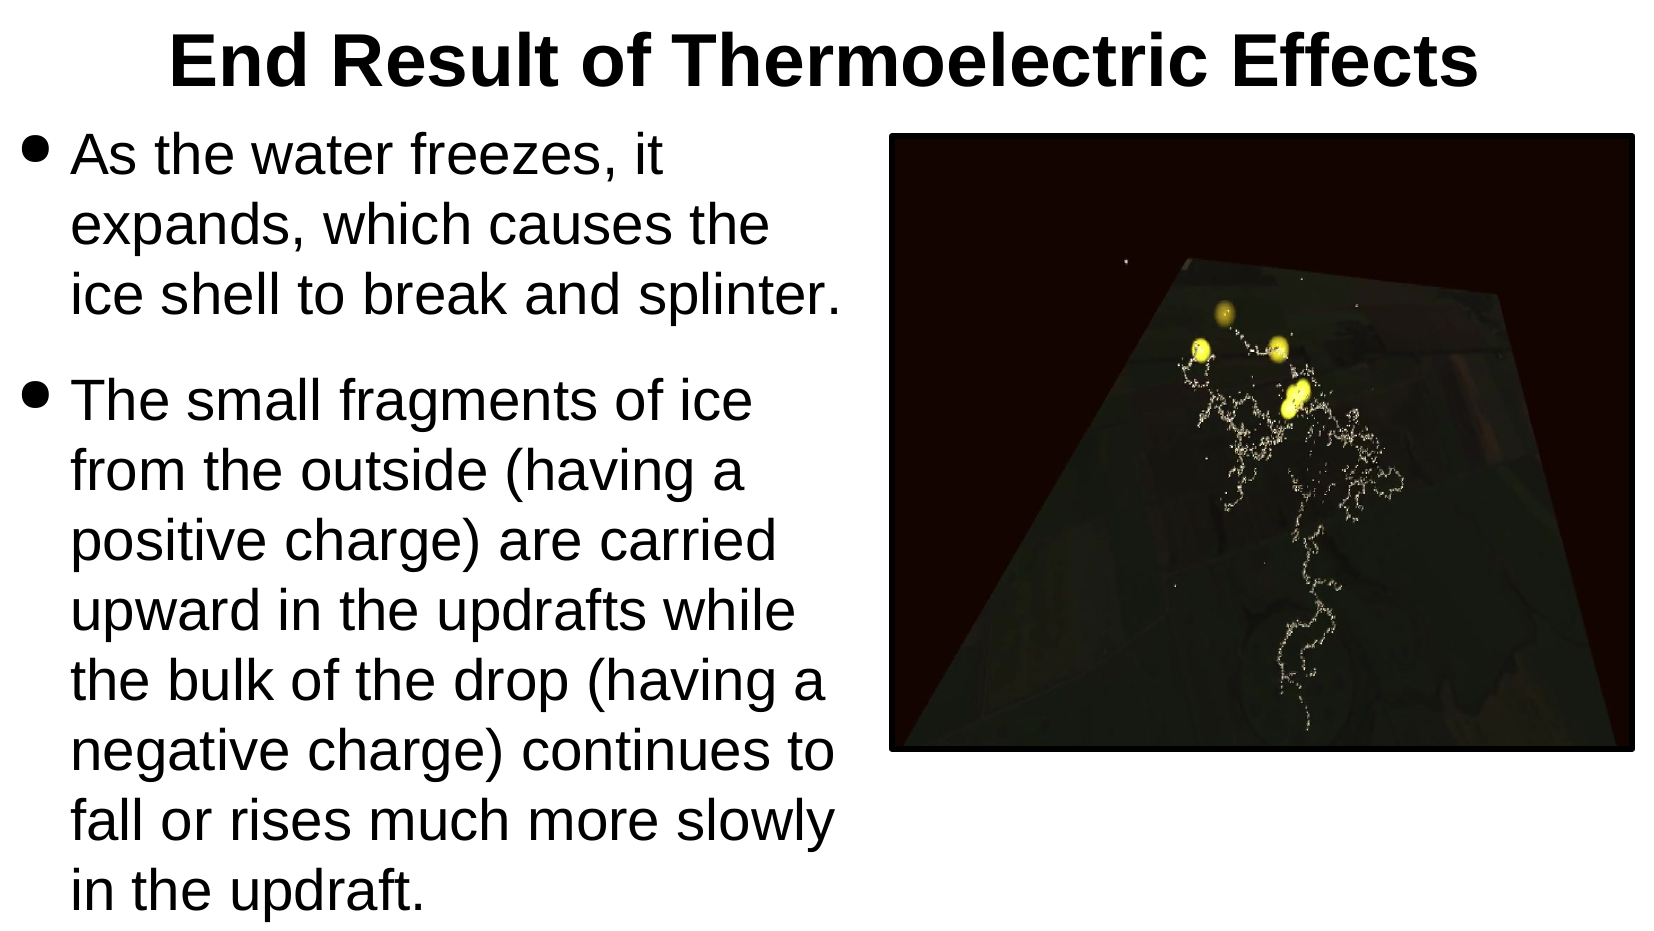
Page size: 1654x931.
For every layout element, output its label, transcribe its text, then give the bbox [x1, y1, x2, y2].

picture [894, 139, 1630, 746]
title End Result of Thermoelectric Effects [0, 5, 1654, 107]
text_box As the water freezes, it expands, which causes the ice shell to break and splinter. The small fragments of ice from the outside (having a positive charge) are carried upward in the updrafts while the bulk of the drop (having a negative charge) continues to fall or rises much more slowly in the updraft. [0, 108, 863, 930]
